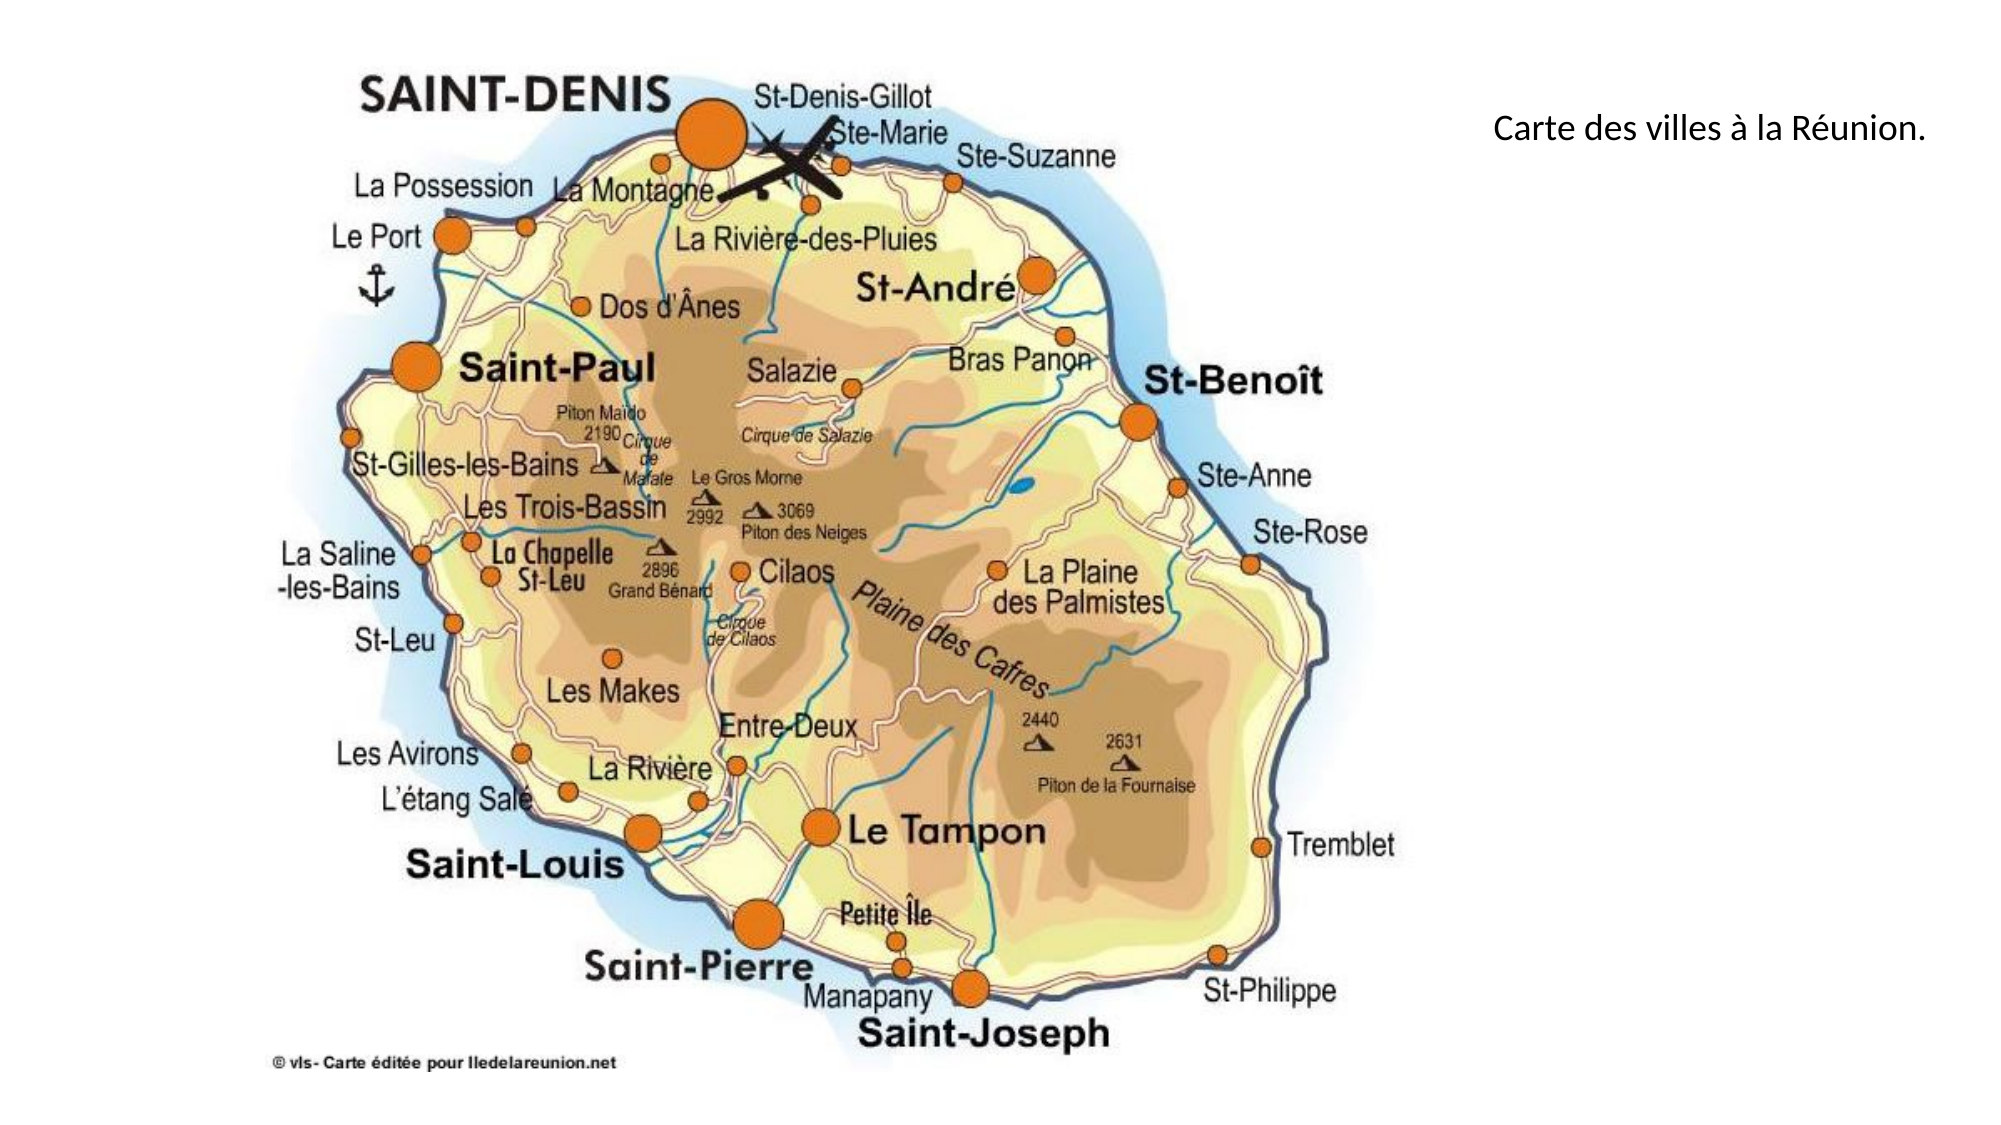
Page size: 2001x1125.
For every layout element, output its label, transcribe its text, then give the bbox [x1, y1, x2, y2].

text_box Carte des villes à la Réunion. [1478, 105, 2000, 166]
picture [265, 53, 1418, 1072]
